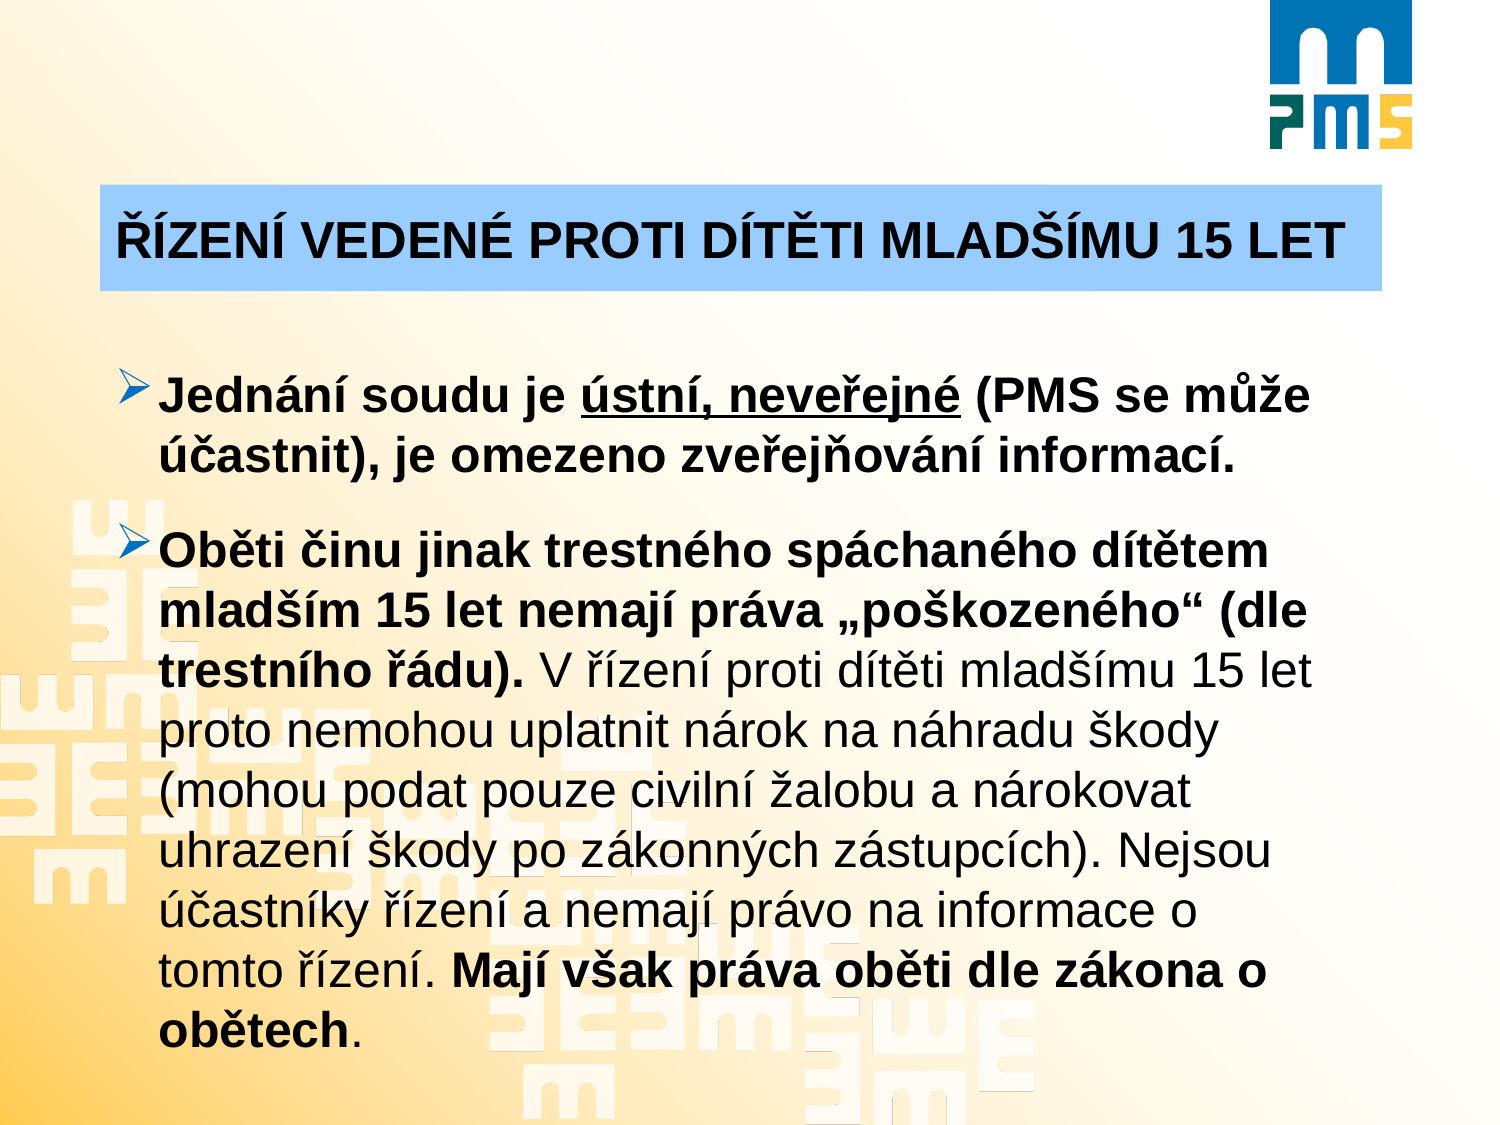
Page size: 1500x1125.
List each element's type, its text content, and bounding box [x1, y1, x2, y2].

picture [0, 0, 1500, 1125]
text_box Jednání soudu je ústní, neveřejné (PMS se může účastnit), je omezeno zveřejňování informací. Oběti činu jinak trestného spáchaného dítětem mladším 15 let nemají práva „poškozeného“ (dle trestního řádu). V řízení proti dítěti mladšímu 15 let proto nemohou uplatnit nárok na náhradu škody (mohou podat pouze civilní žalobu a nárokovat uhrazení škody po zákonných zástupcích). Nejsou účastníky řízení a nemají právo na informace o tomto řízení. Mají však práva oběti dle zákona o obětech. [100, 314, 1341, 1024]
title ŘÍZENÍ VEDENÉ PROTI DÍTĚTI MLADŠÍMU 15 LET [100, 184, 1382, 292]
